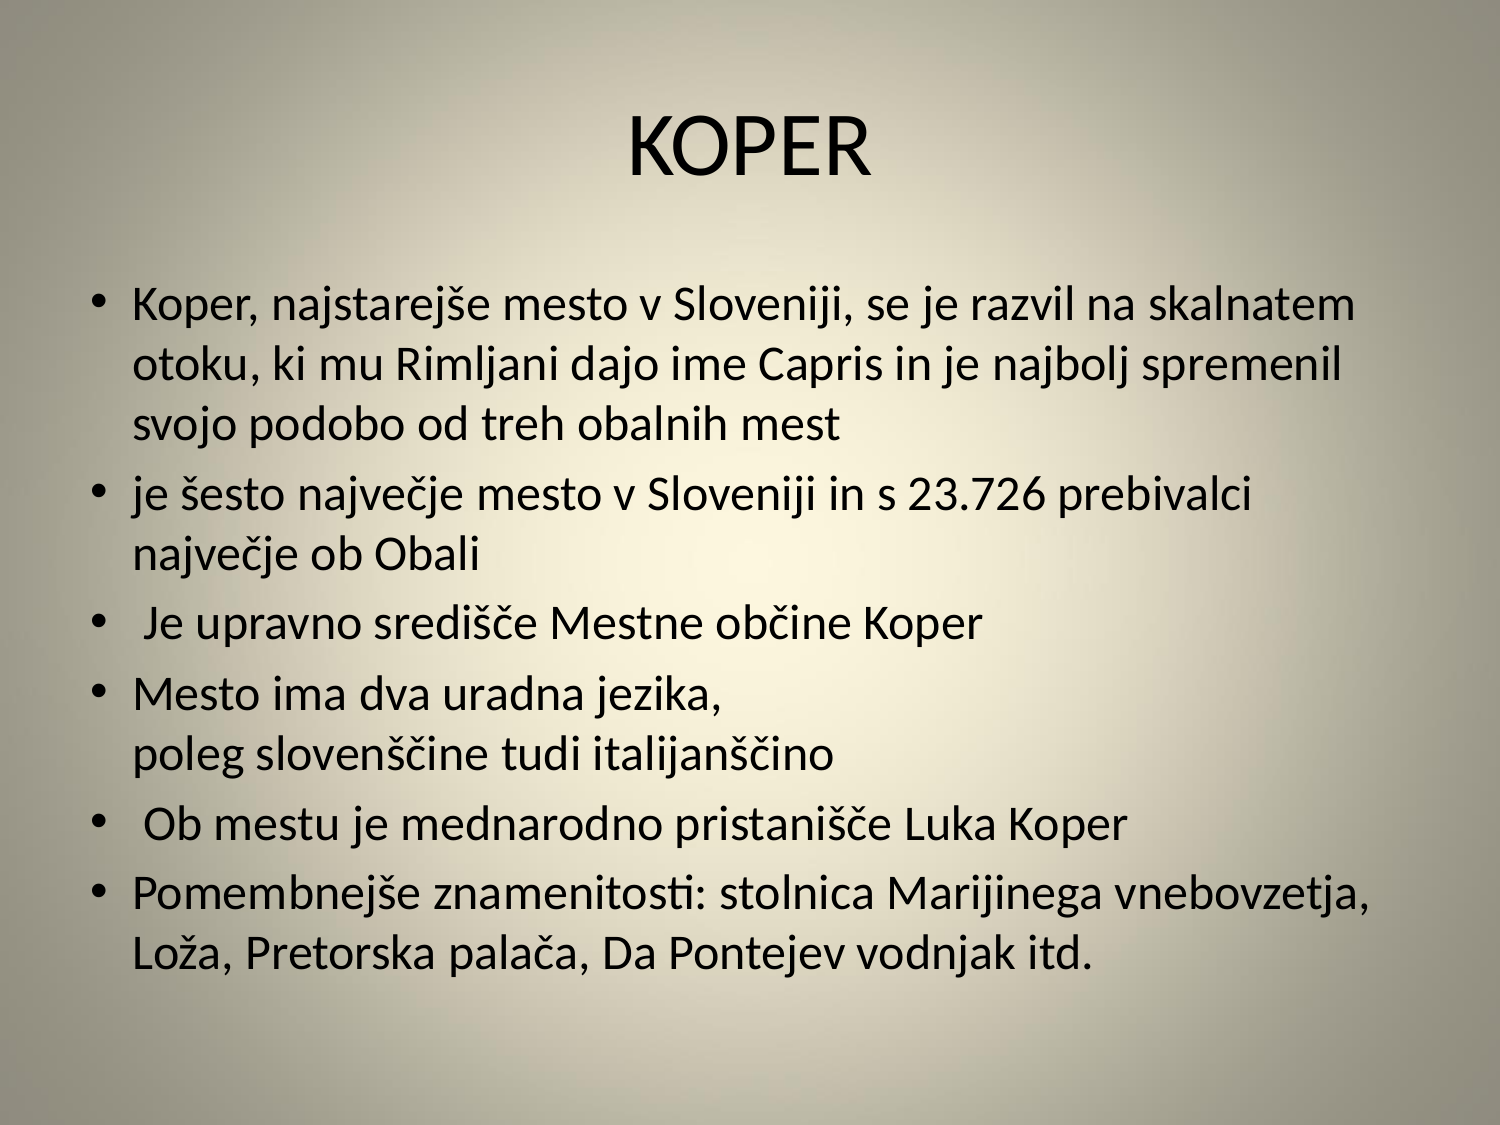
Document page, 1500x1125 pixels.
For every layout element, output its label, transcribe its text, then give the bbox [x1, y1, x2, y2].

list Koper, najstarejše mesto v Sloveniji, se je razvil na skalnatem otoku, ki mu Rimljani dajo ime Capris in je najbolj spremenil svojo podobo od treh obalnih mest je šesto največje mesto v Sloveniji in s 23.726 prebivalci največje ob Obali Je upravno središče Mestne občine Koper Mesto ima dva uradna jezika, poleg slovenščine tudi italijanščino Ob mestu je mednarodno pristanišče Luka Koper Pomembnejše znamenitosti: stolnica Marijinega vnebovzetja, Loža, Pretorska palača, Da Pontejev vodnjak itd. [75, 262, 1425, 1005]
title KOPER [75, 45, 1425, 233]
picture [0, 0, 1500, 1125]
